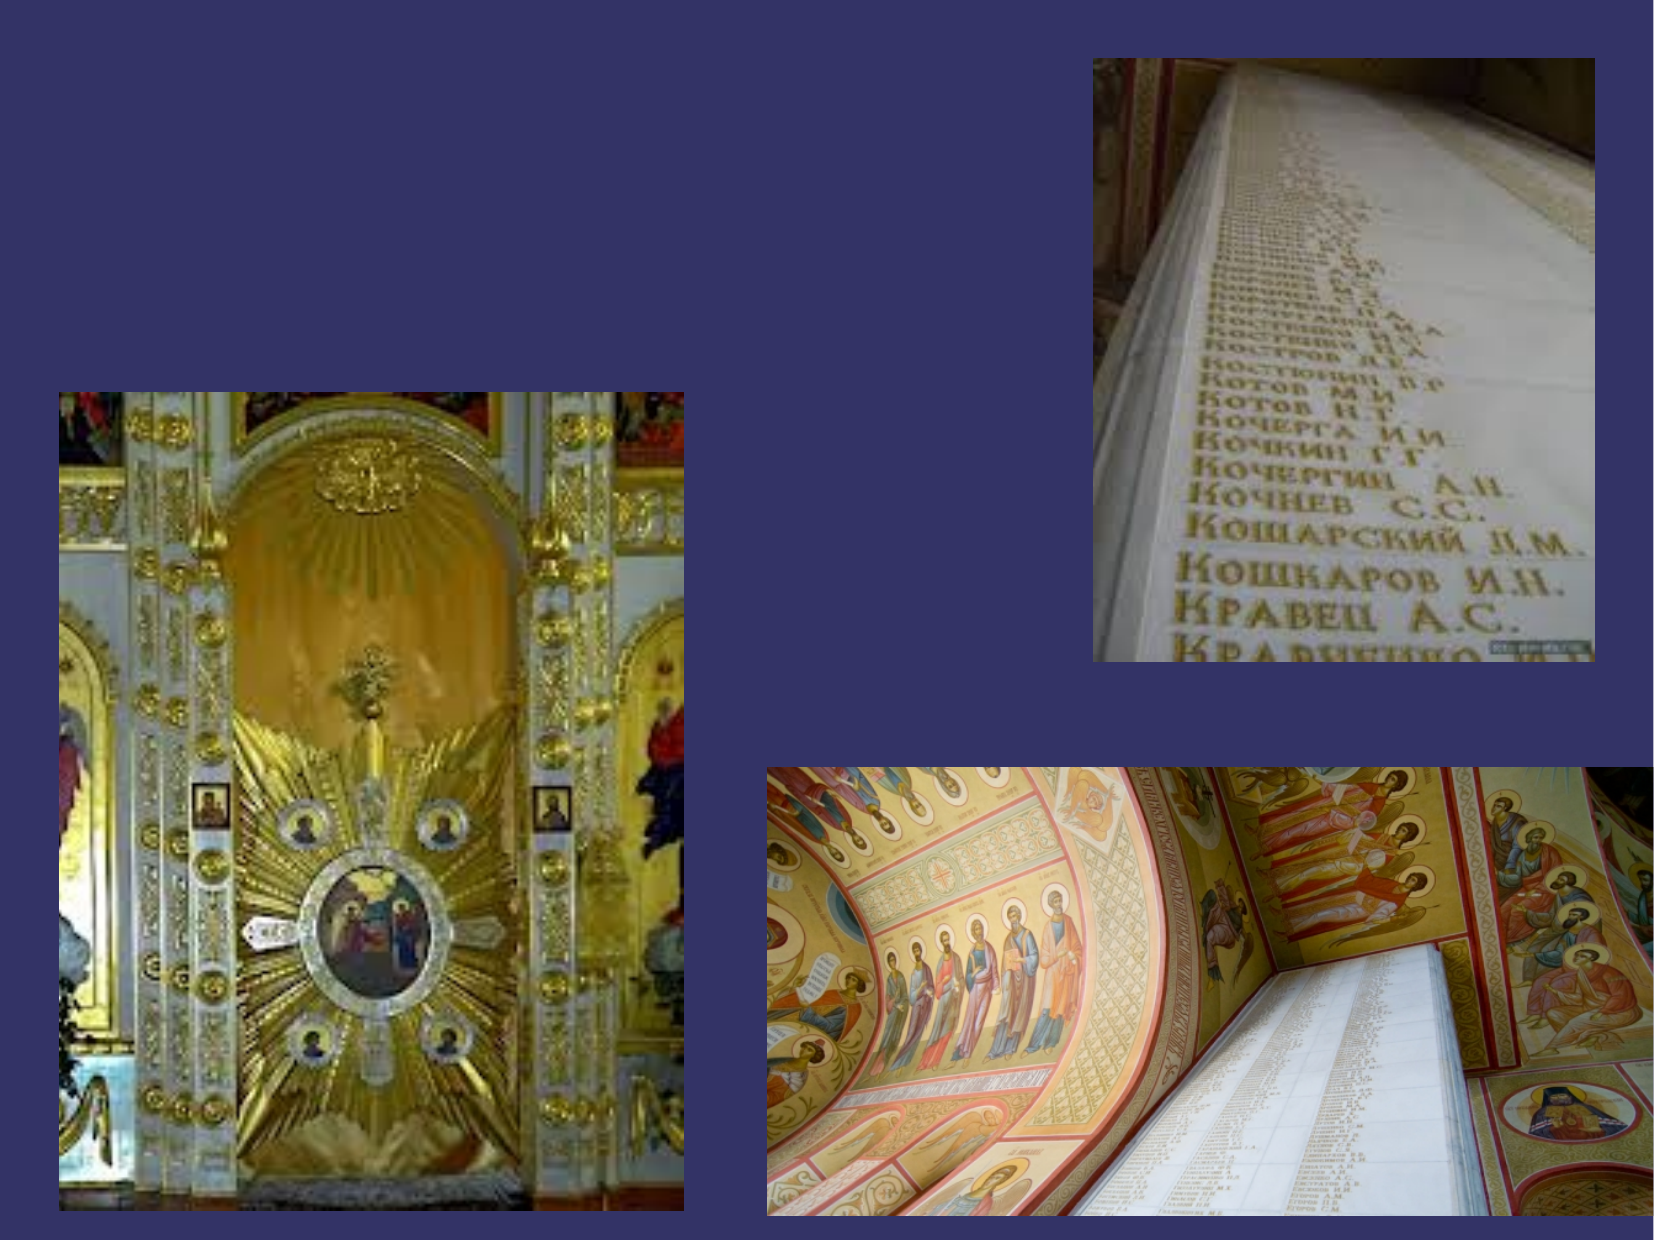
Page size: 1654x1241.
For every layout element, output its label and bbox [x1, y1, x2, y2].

picture [1093, 58, 1595, 662]
picture [59, 392, 684, 1211]
picture [767, 767, 1654, 1216]
